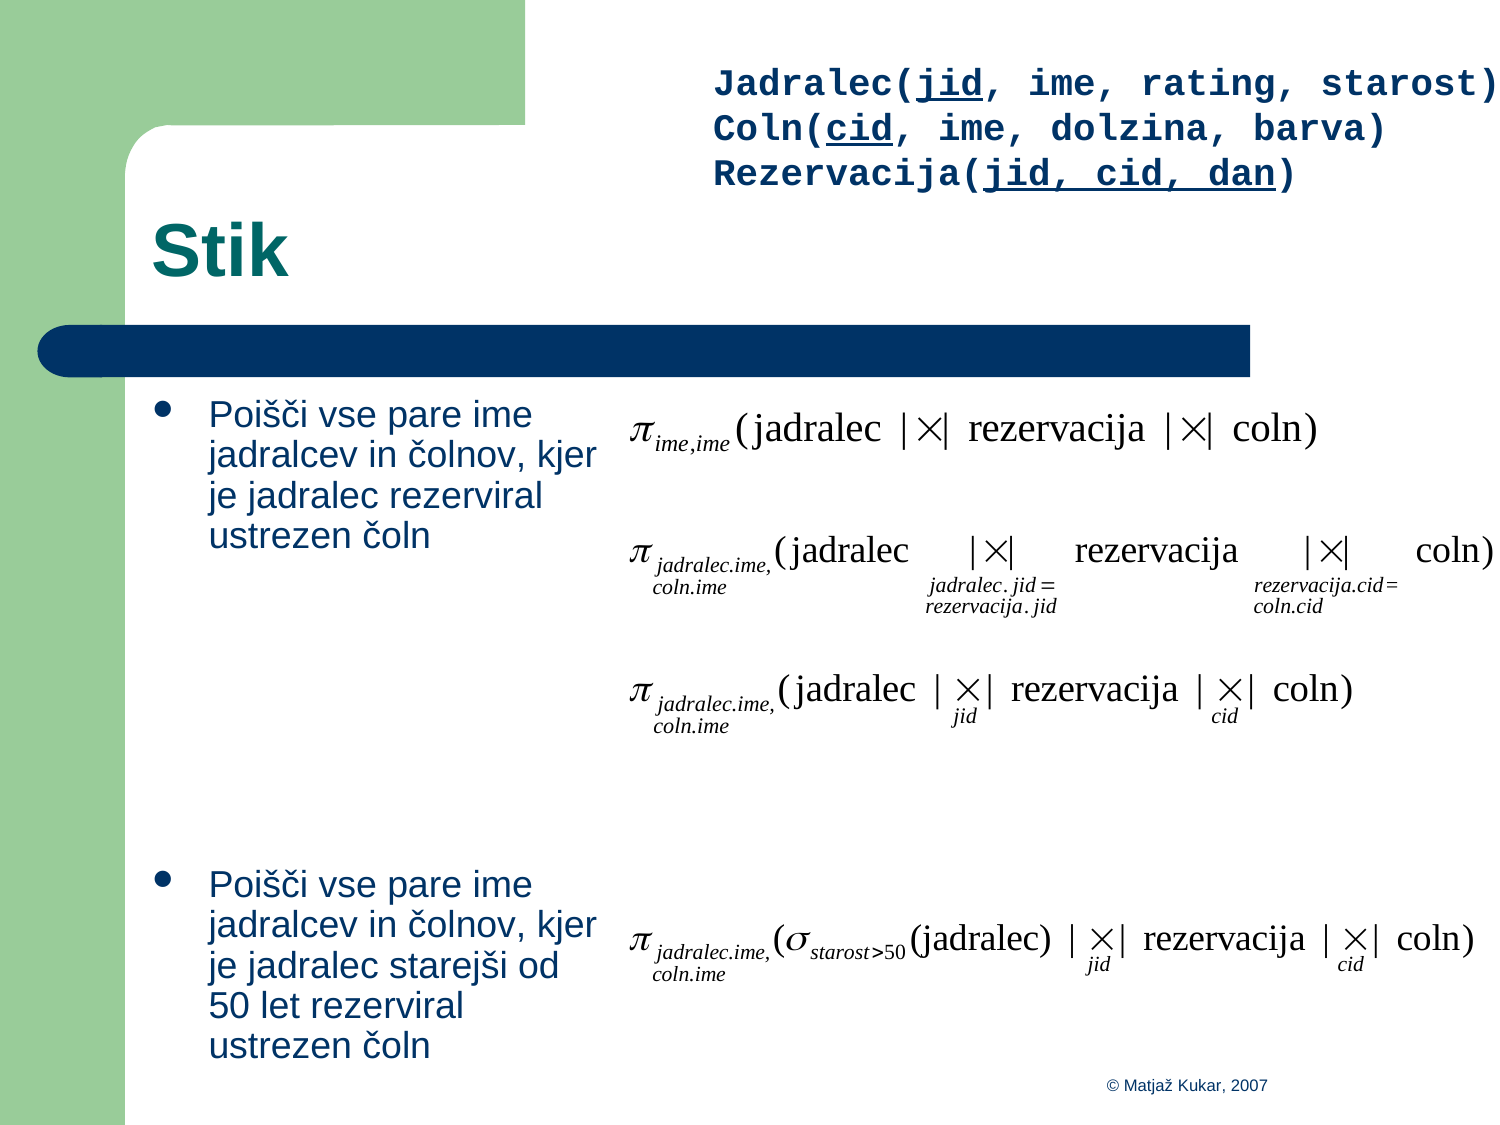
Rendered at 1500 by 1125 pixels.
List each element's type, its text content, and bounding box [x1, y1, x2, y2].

text_box Jadralec(jid, ime, rating, starost) Coln(cid, ime, dolzina, barva) Rezervacija(jid, cid, dan) [623, 49, 1500, 201]
text_box [624, 912, 1484, 994]
title Stik [136, 136, 1414, 301]
list Poišči vse pare ime jadralcev in čolnov, kjer je jadralec rezerviral ustrezen čoln Poišči vse pare ime jadralcev in čolnov, kjer je jadralec starejši od 50 let rezerviral ustrezen čoln [137, 387, 625, 1088]
chart [624, 525, 1500, 626]
chart [624, 662, 1361, 747]
text_box [624, 399, 1325, 476]
text_box © Matjaž Kukar, 2007 [949, 1025, 1426, 1103]
